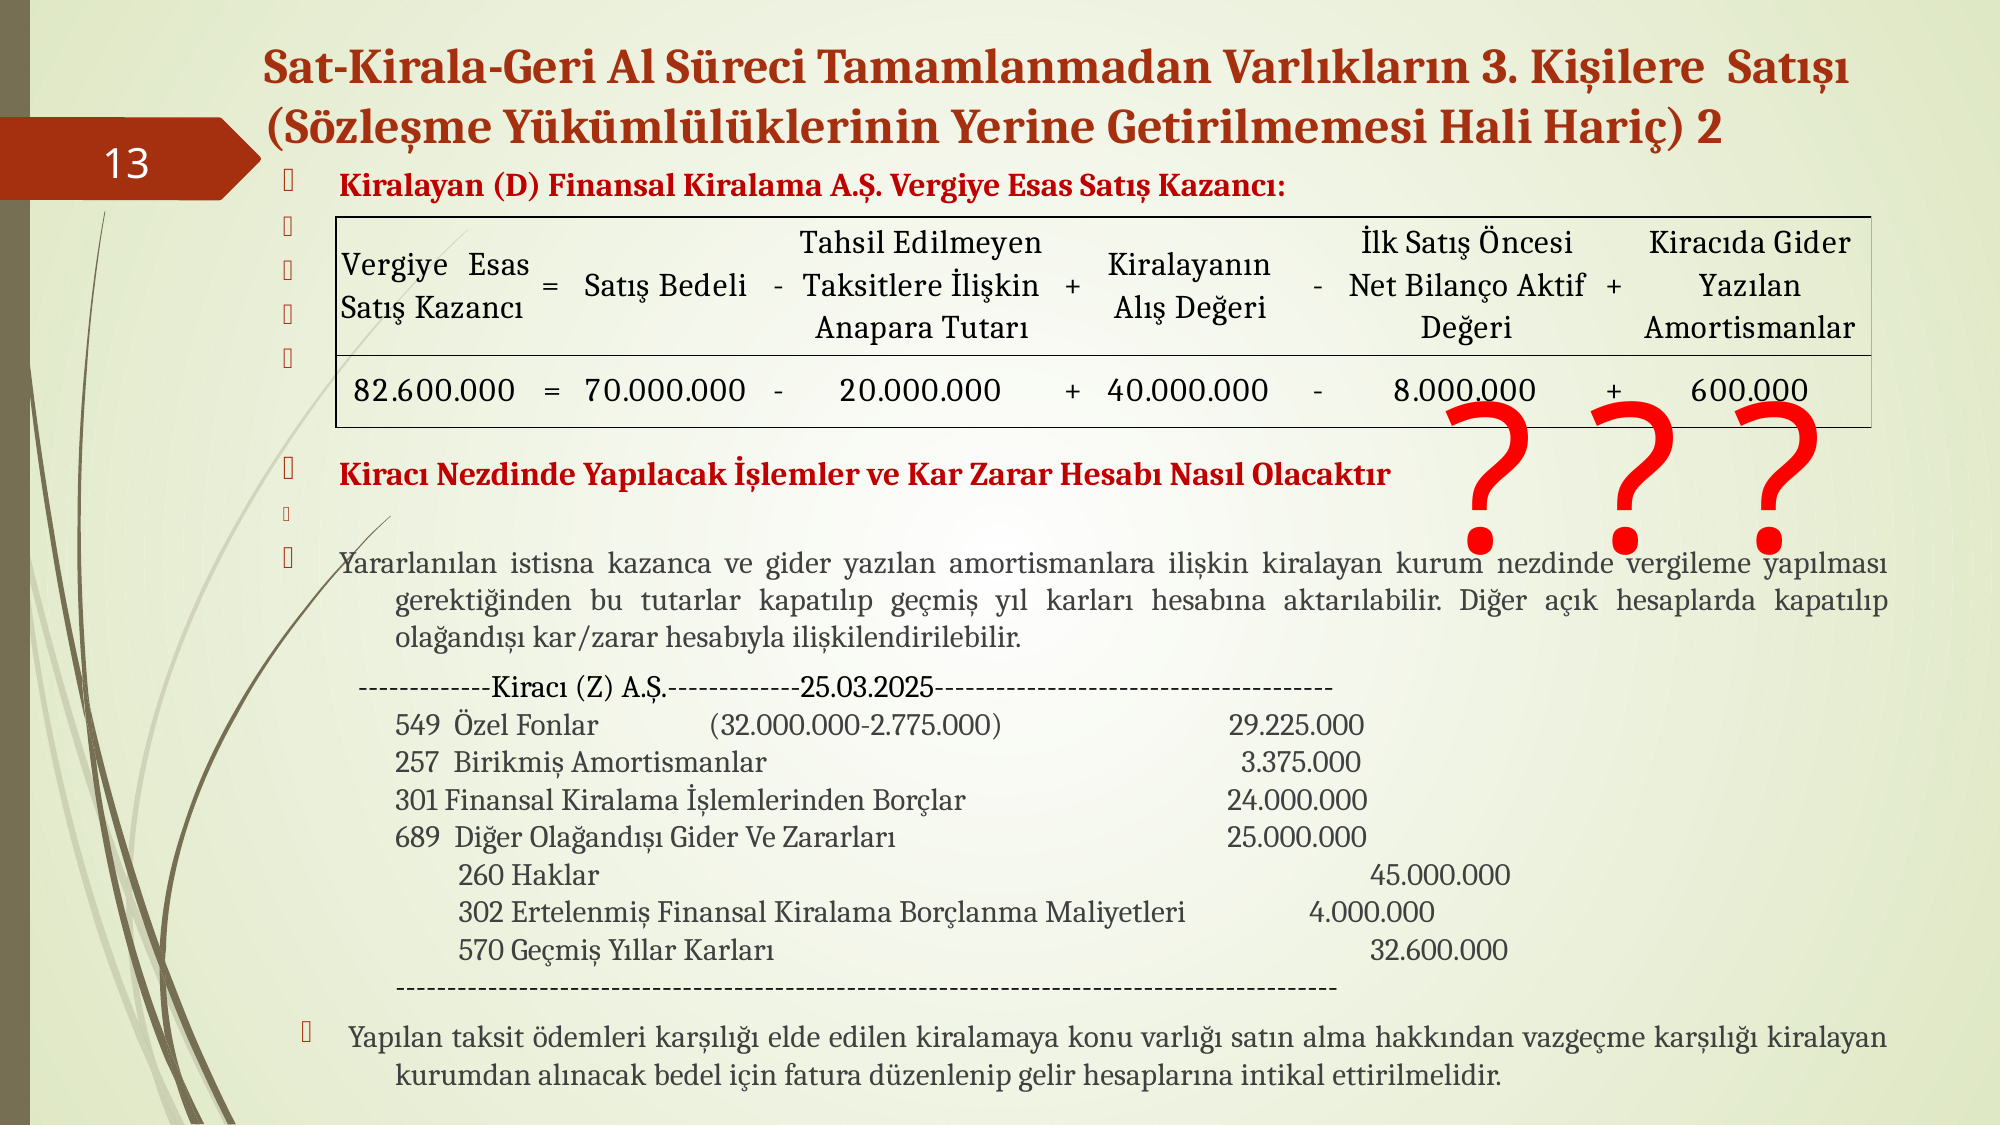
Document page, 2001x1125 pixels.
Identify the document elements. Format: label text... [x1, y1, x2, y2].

text_box ? ? ? [1333, 336, 1934, 605]
list Kiralayan (D) Finansal Kiralama A.Ş. Vergiye Esas Satış Kazancı: Kiracı Nezdinde Yapılacak İşlemler ve Kar Zarar Hesabı Nasıl Olacaktır Yararlanılan istisna kazanca ve gider yazılan amortismanlara ilişkin kiralayan kurum nezdinde vergileme yapılması gerektiğinden bu tutarlar kapatılıp geçmiş yıl karları hesabına aktarılabilir. Diğer açık hesaplarda kapatılıp olağandışı kar/zarar hesabıyla ilişkilendirilebilir. -------------Kiracı (Z) A.Ş.-------------25.03.2025--------------------------------------- 549 Özel Fonlar (32.000.000-2.775.000) 29.225.000 257 Birikmiş Amortismanlar 3.375.000 301 Finansal Kiralama İşlemlerinden Borçlar 24.000.000 689 Diğer Olağandışı Gider Ve Zararları 25.000.000 260 Haklar 45.000.000 302 Ertelenmiş Finansal Kiralama Borçlanma Maliyetleri 4.000.000 570 Geçmiş Yıllar Karları 32.600.000 -------------------------------------------------------------------------------------------- Yapılan taksit ödemleri karşılığı elde edilen kiralamaya konu varlığı satın alma hakkından vazgeçme karşılığı kiralayan kurumdan alınacak bedel için fatura düzenlenip gelir hesaplarına intikal ettirilmelidir. [267, 159, 1906, 1122]
picture [335, 216, 1873, 429]
text_box [87, 129, 216, 190]
title Sat-Kirala-Geri Al Süreci Tamamlanmadan Varlıkların 3. Kişilere Satışı (Sözleşme Yükümlülüklerinin Yerine Getirilmemesi Hali Hariç) 2 [249, 26, 1924, 190]
